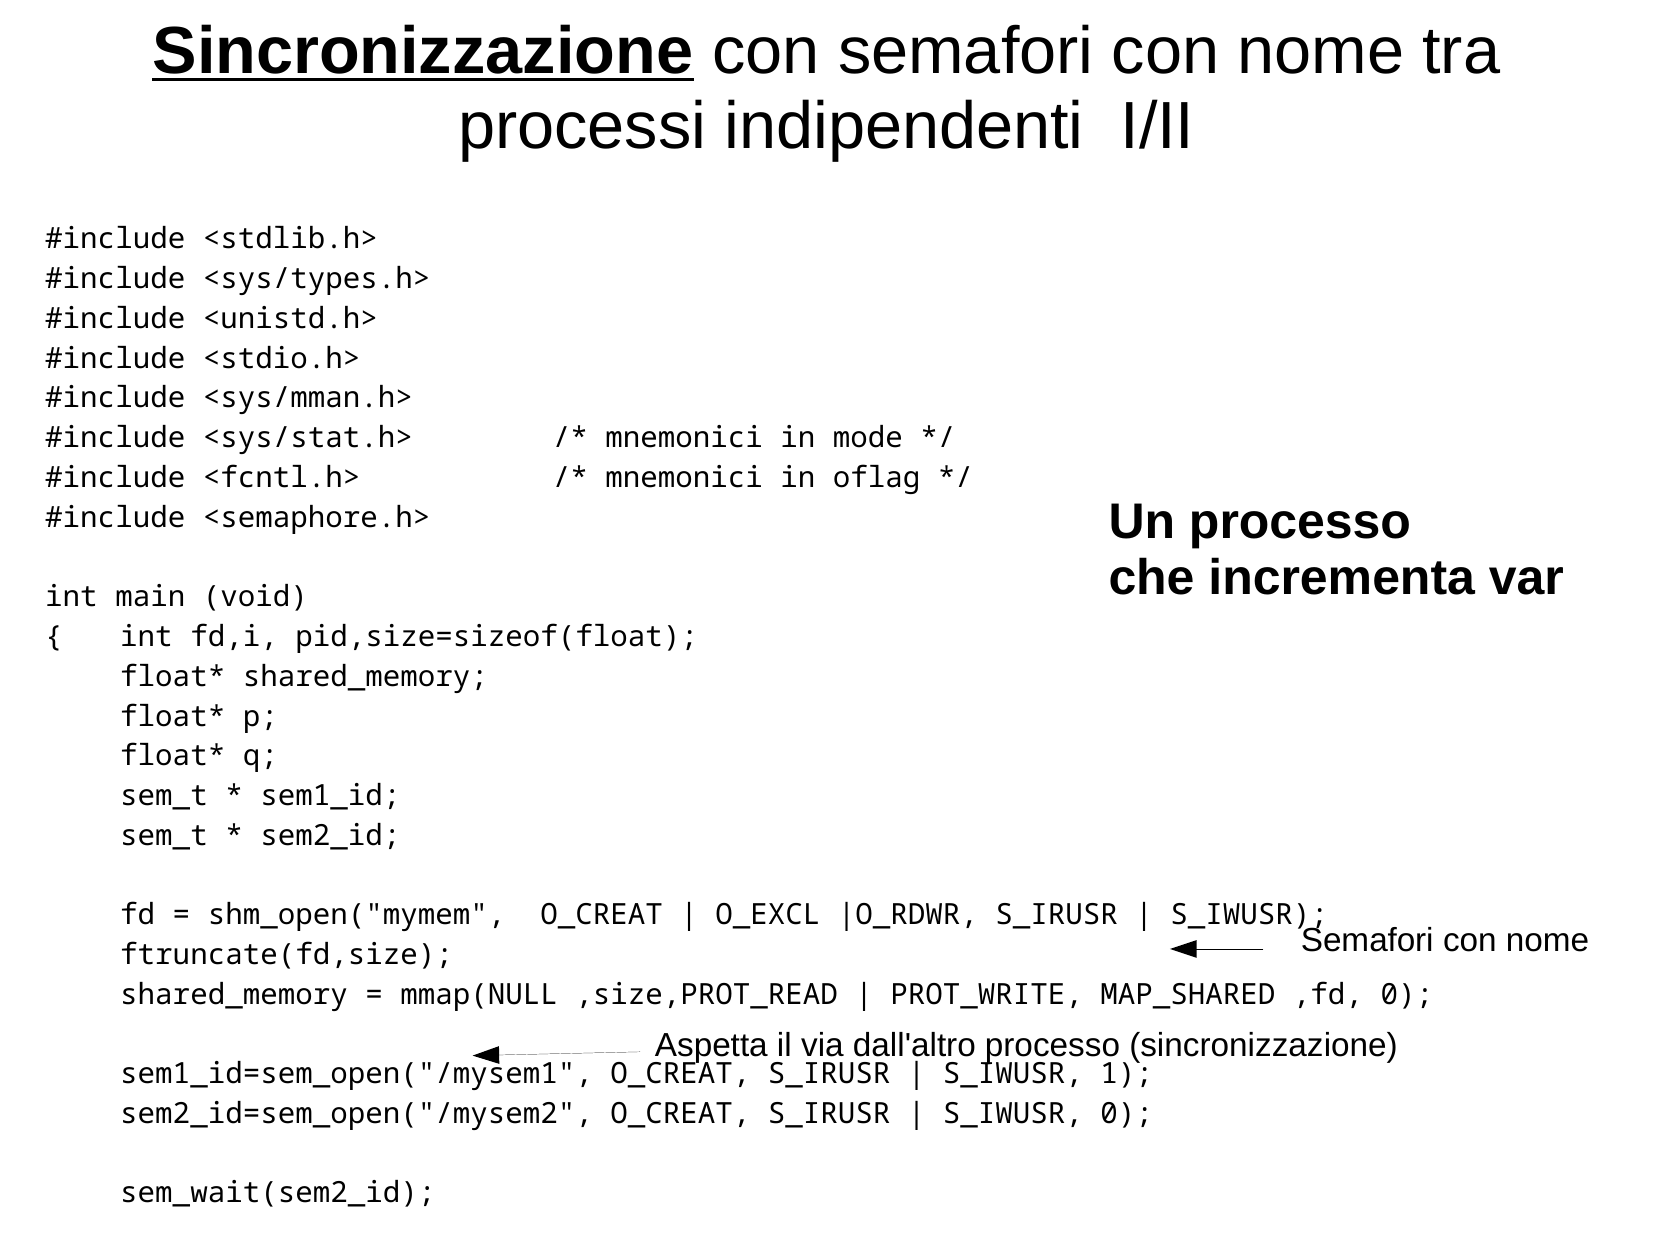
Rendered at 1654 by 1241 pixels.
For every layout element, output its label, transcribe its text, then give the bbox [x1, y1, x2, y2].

text_box Un processo che incrementa var [1093, 485, 1654, 614]
title Sincronizzazione con semafori con nome tra processi indipendenti I/II [82, 0, 1571, 192]
text_box Aspetta il via dall'altro processo (sincronizzazione) [640, 1019, 1521, 1072]
text_box Semafori con nome [1286, 913, 1611, 967]
text_box #include <stdlib.h> #include <sys/types.h> #include <unistd.h> #include <stdio.h> #include <sys/mman.h> #include <sys/stat.h> /* mnemonici in mode */ #include <fcntl.h> /* mnemonici in oflag */ #include <semaphore.h> int main (void) { int fd,i, pid,size=sizeof(float); float* shared_memory; float* p; float* q; sem_t * sem1_id; sem_t * sem2_id; fd = shm_open("mymem", O_CREAT | O_EXCL |O_RDWR, S_IRUSR | S_IWUSR); ftruncate(fd,size); shared_memory = mmap(NULL ,size,PROT_READ | PROT_WRITE, MAP_SHARED ,fd, 0); sem1_id=sem_open("/mysem1", O_CREAT, S_IRUSR | S_IWUSR, 1); sem2_id=sem_open("/mysem2", O_CREAT, S_IRUSR | S_IWUSR, 0); sem_wait(sem2_id); q=shared_memory; for(i=0;i<10;i++) {printf("sshh2. *q=%f\n", (*q)++);} } [30, 210, 1622, 1212]
